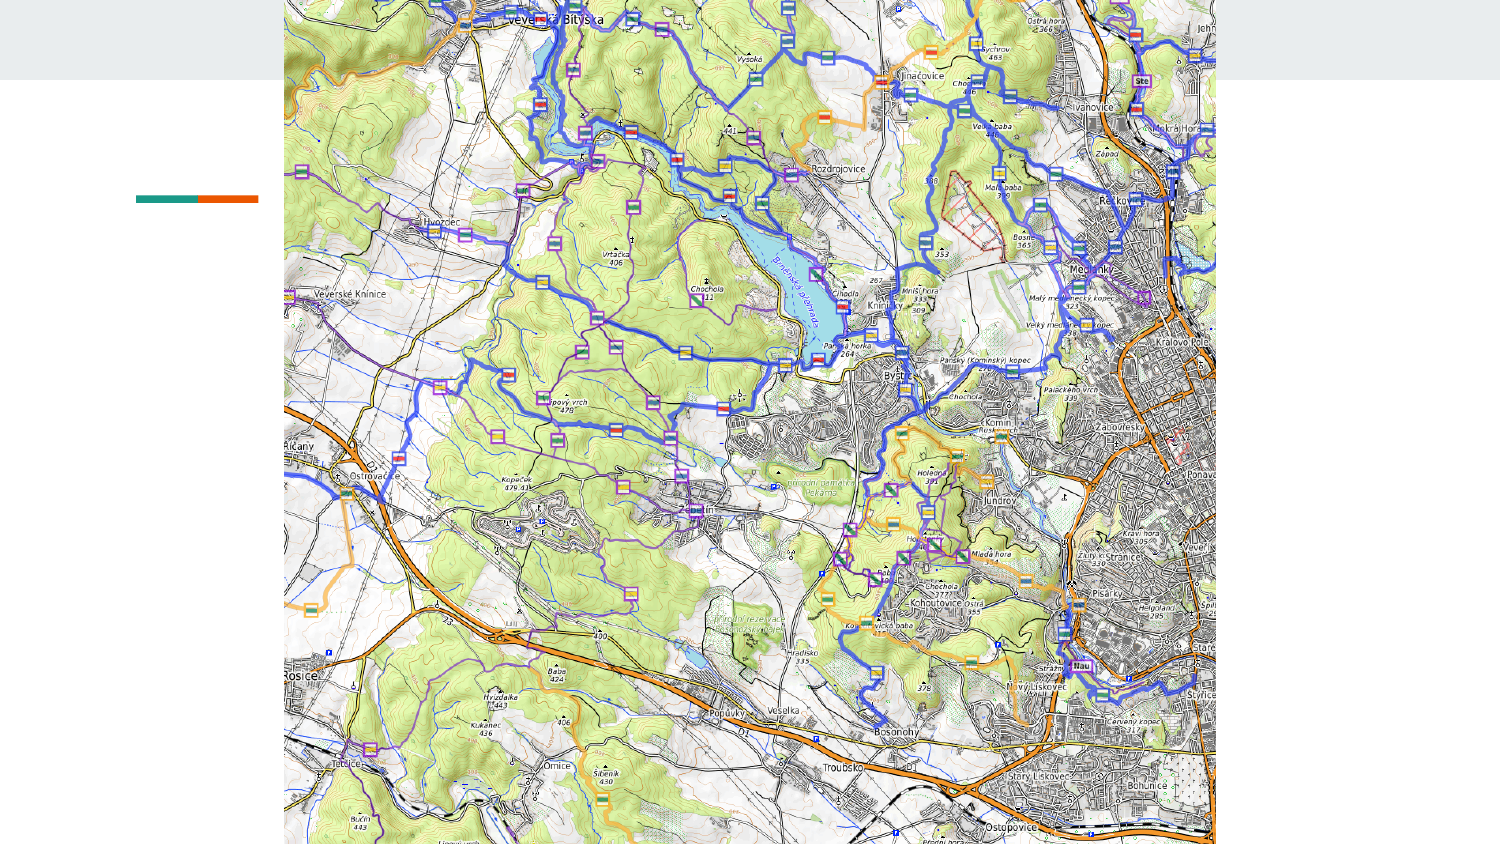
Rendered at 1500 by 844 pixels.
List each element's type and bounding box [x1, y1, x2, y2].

picture [284, 0, 1216, 844]
